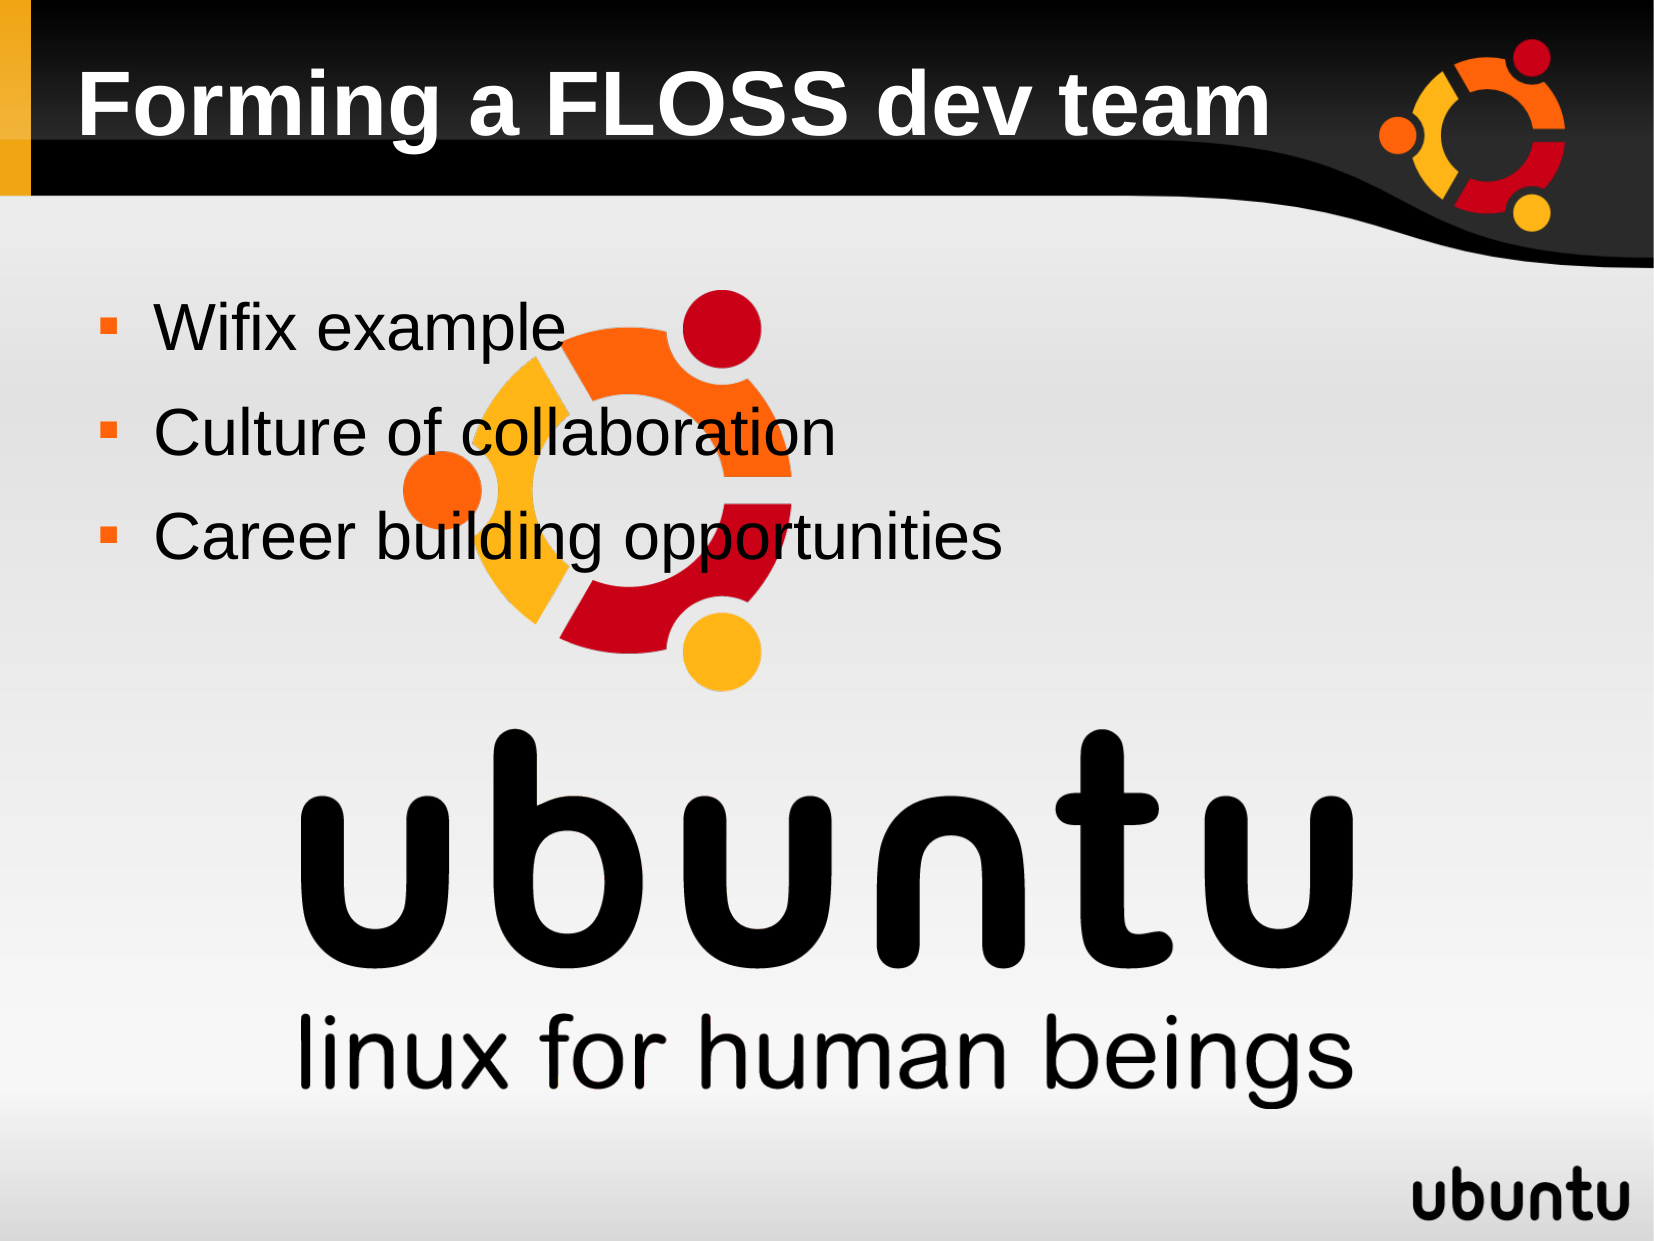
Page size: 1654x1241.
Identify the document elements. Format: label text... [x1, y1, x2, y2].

picture [0, 0, 1654, 1241]
title Forming a FLOSS dev team [76, 0, 1565, 208]
list Wifix example Culture of collaboration Career building opportunities [82, 290, 809, 1109]
